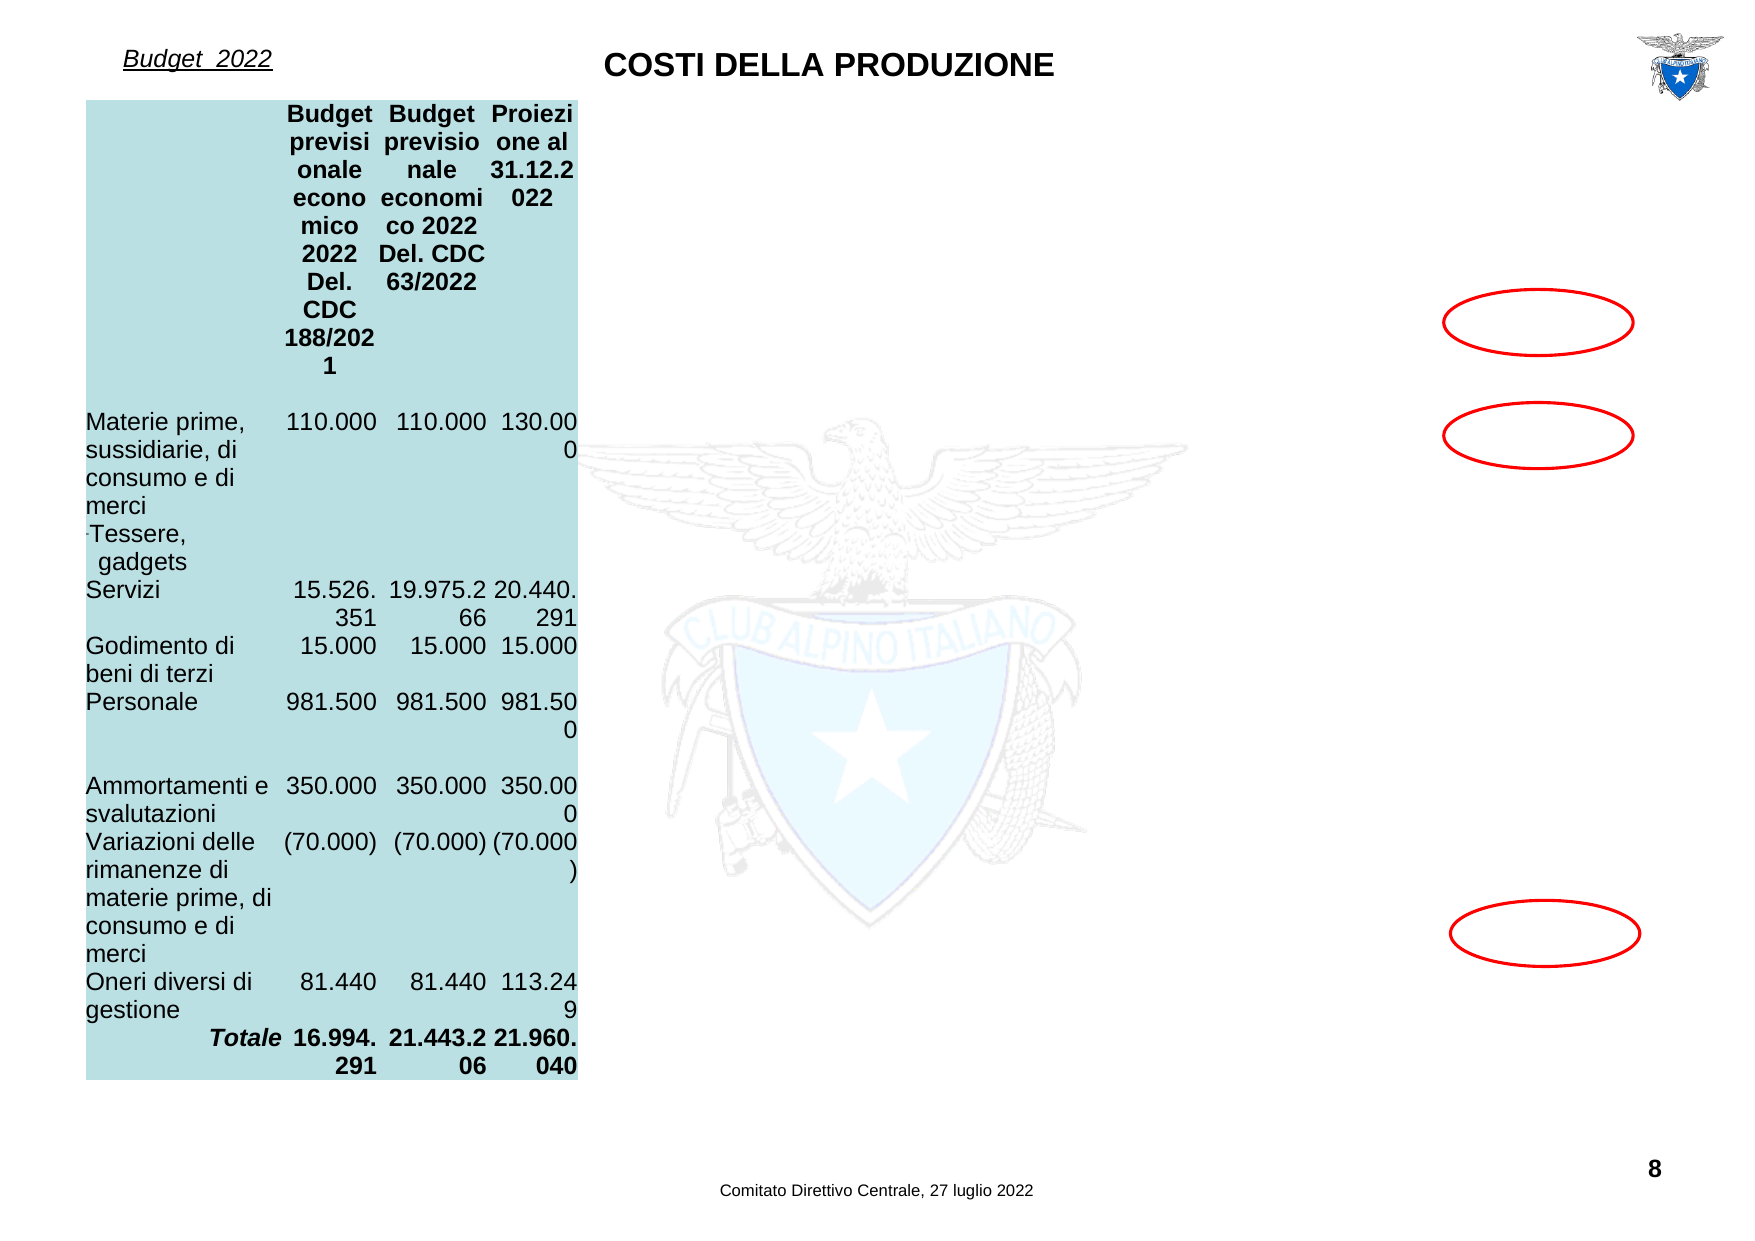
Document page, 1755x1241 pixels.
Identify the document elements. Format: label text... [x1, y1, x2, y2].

table_cell 15.000 [487, 632, 578, 688]
table_cell Personale [86, 688, 283, 772]
table_cell 981.500 [487, 688, 578, 772]
table_cell (70.000) [377, 828, 487, 968]
table_cell 15.526.351 [283, 576, 377, 632]
table_cell 19.975.266 [377, 576, 487, 632]
picture [578, 388, 1221, 988]
table_cell 350.000 [487, 772, 578, 828]
table_cell 21.443.206 [377, 1024, 487, 1080]
table_header Proiezione al 31.12.2022 [487, 100, 578, 408]
text_box 8 [1633, 1145, 1681, 1191]
table_cell 15.000 [377, 632, 487, 688]
table_cell Oneri diversi di gestione [86, 968, 283, 1024]
picture [1633, 29, 1728, 108]
table_header Budget previsionale economico 2022 Del. CDC 188/2021 [283, 100, 377, 408]
table_cell (70.000) [487, 828, 578, 968]
table_cell 15.000 [283, 632, 377, 688]
table_cell Godimento di beni di terzi [86, 632, 283, 688]
table_cell 350.000 [283, 772, 377, 828]
table_cell 110.000 [283, 408, 377, 576]
text_box Budget 2022 [50, 35, 346, 82]
table_cell 81.440 [283, 968, 377, 1024]
table_cell (70.000) [283, 828, 377, 968]
table_cell Variazioni delle rimanenze di materie prime, di consumo e di merci [86, 828, 283, 968]
table_cell 113.249 [487, 968, 578, 1024]
table_cell 981.500 [377, 688, 487, 772]
table_cell 21.960.040 [487, 1024, 578, 1080]
text_box COSTI DELLA PRODUZIONE [552, 35, 1108, 91]
table_header [86, 100, 283, 408]
table_cell Totale [86, 1024, 283, 1080]
table_cell 20.440.291 [487, 576, 578, 632]
table_cell 130.000 [487, 408, 578, 576]
table_cell 350.000 [377, 772, 487, 828]
table_cell Materie prime, sussidiarie, di consumo e di merci Tessere, gadgets [86, 408, 283, 576]
table_cell 981.500 [283, 688, 377, 772]
table_cell 16.994.291 [283, 1024, 377, 1080]
table_header Budget previsionale economico 2022 Del. CDC 63/2022 [377, 100, 487, 408]
table_cell 81.440 [377, 968, 487, 1024]
table_cell Servizi [86, 576, 283, 632]
table_cell Ammortamenti e svalutazioni [86, 772, 283, 828]
text_box Comitato Direttivo Centrale, 27 luglio 2022 [469, 1172, 1285, 1209]
table_cell 110.000 [377, 408, 487, 576]
